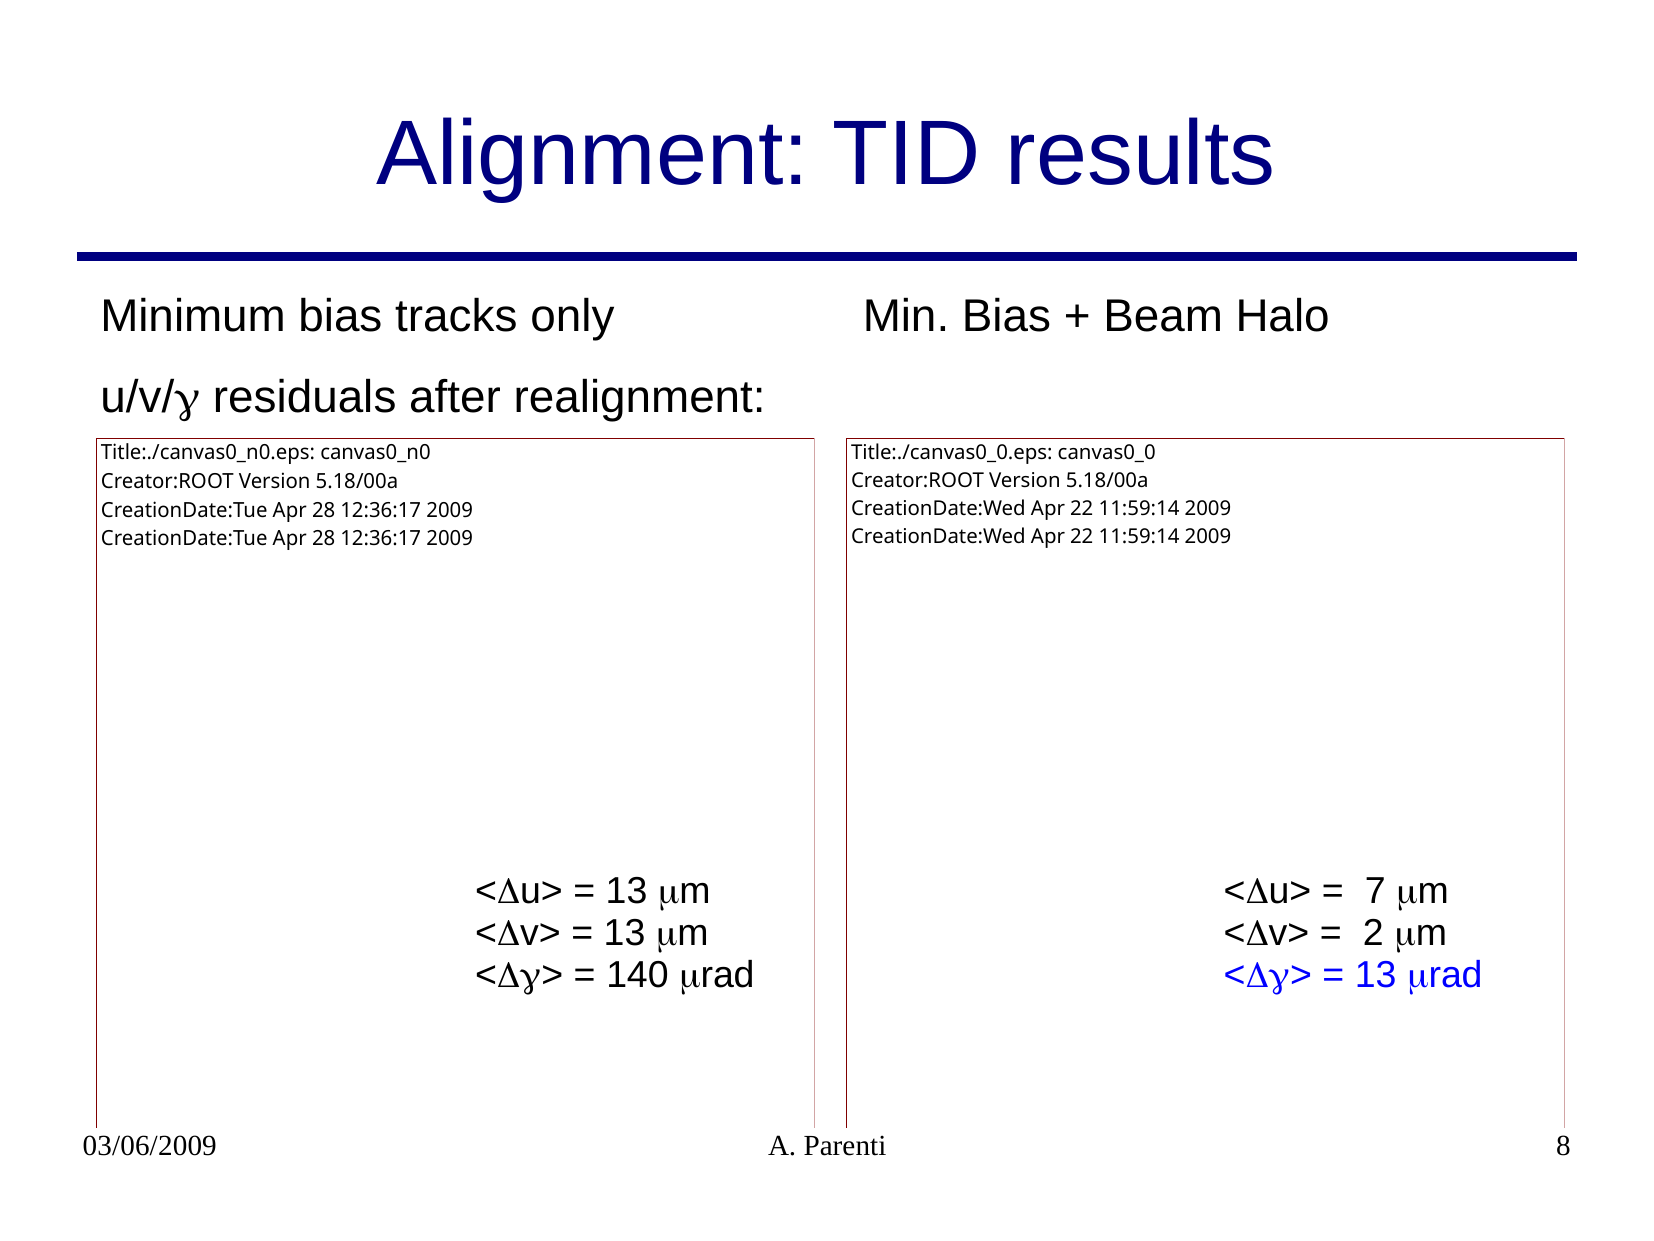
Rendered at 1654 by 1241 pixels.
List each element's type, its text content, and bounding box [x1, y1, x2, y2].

text_box <Du> = 13 mm <Dv> = 13 mm <Dg> = 140 mrad [463, 862, 767, 1059]
list Minimum bias tracks only u/v/g residuals after realignment: [82, 290, 809, 1109]
text_box <Du> = 7 mm <Dv> = 2 mm <Dg> = 13 mrad [1212, 862, 1495, 1059]
picture [94, 436, 815, 1128]
picture [844, 436, 1565, 1128]
title Alignment: TID results [82, 49, 1571, 257]
list Min. Bias + Beam Halo [845, 290, 1572, 1094]
